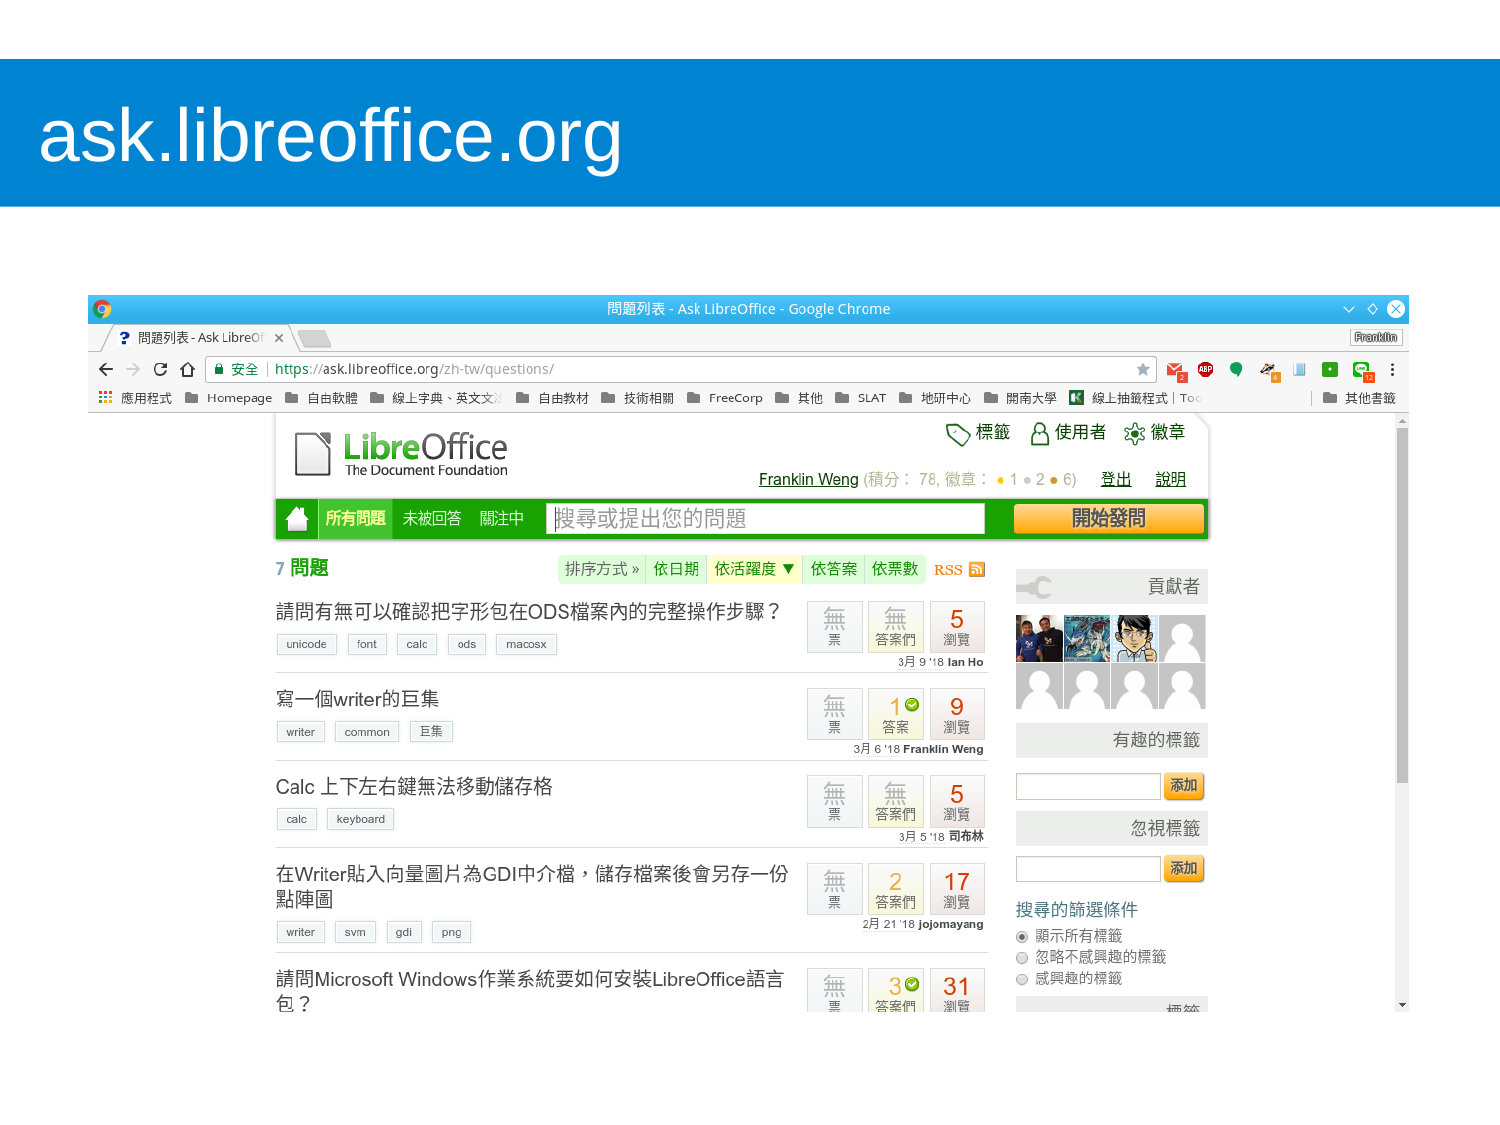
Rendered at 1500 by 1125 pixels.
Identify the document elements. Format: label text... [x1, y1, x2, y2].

picture [88, 295, 1409, 1012]
title ask.libreoffice.org [38, 86, 1500, 186]
